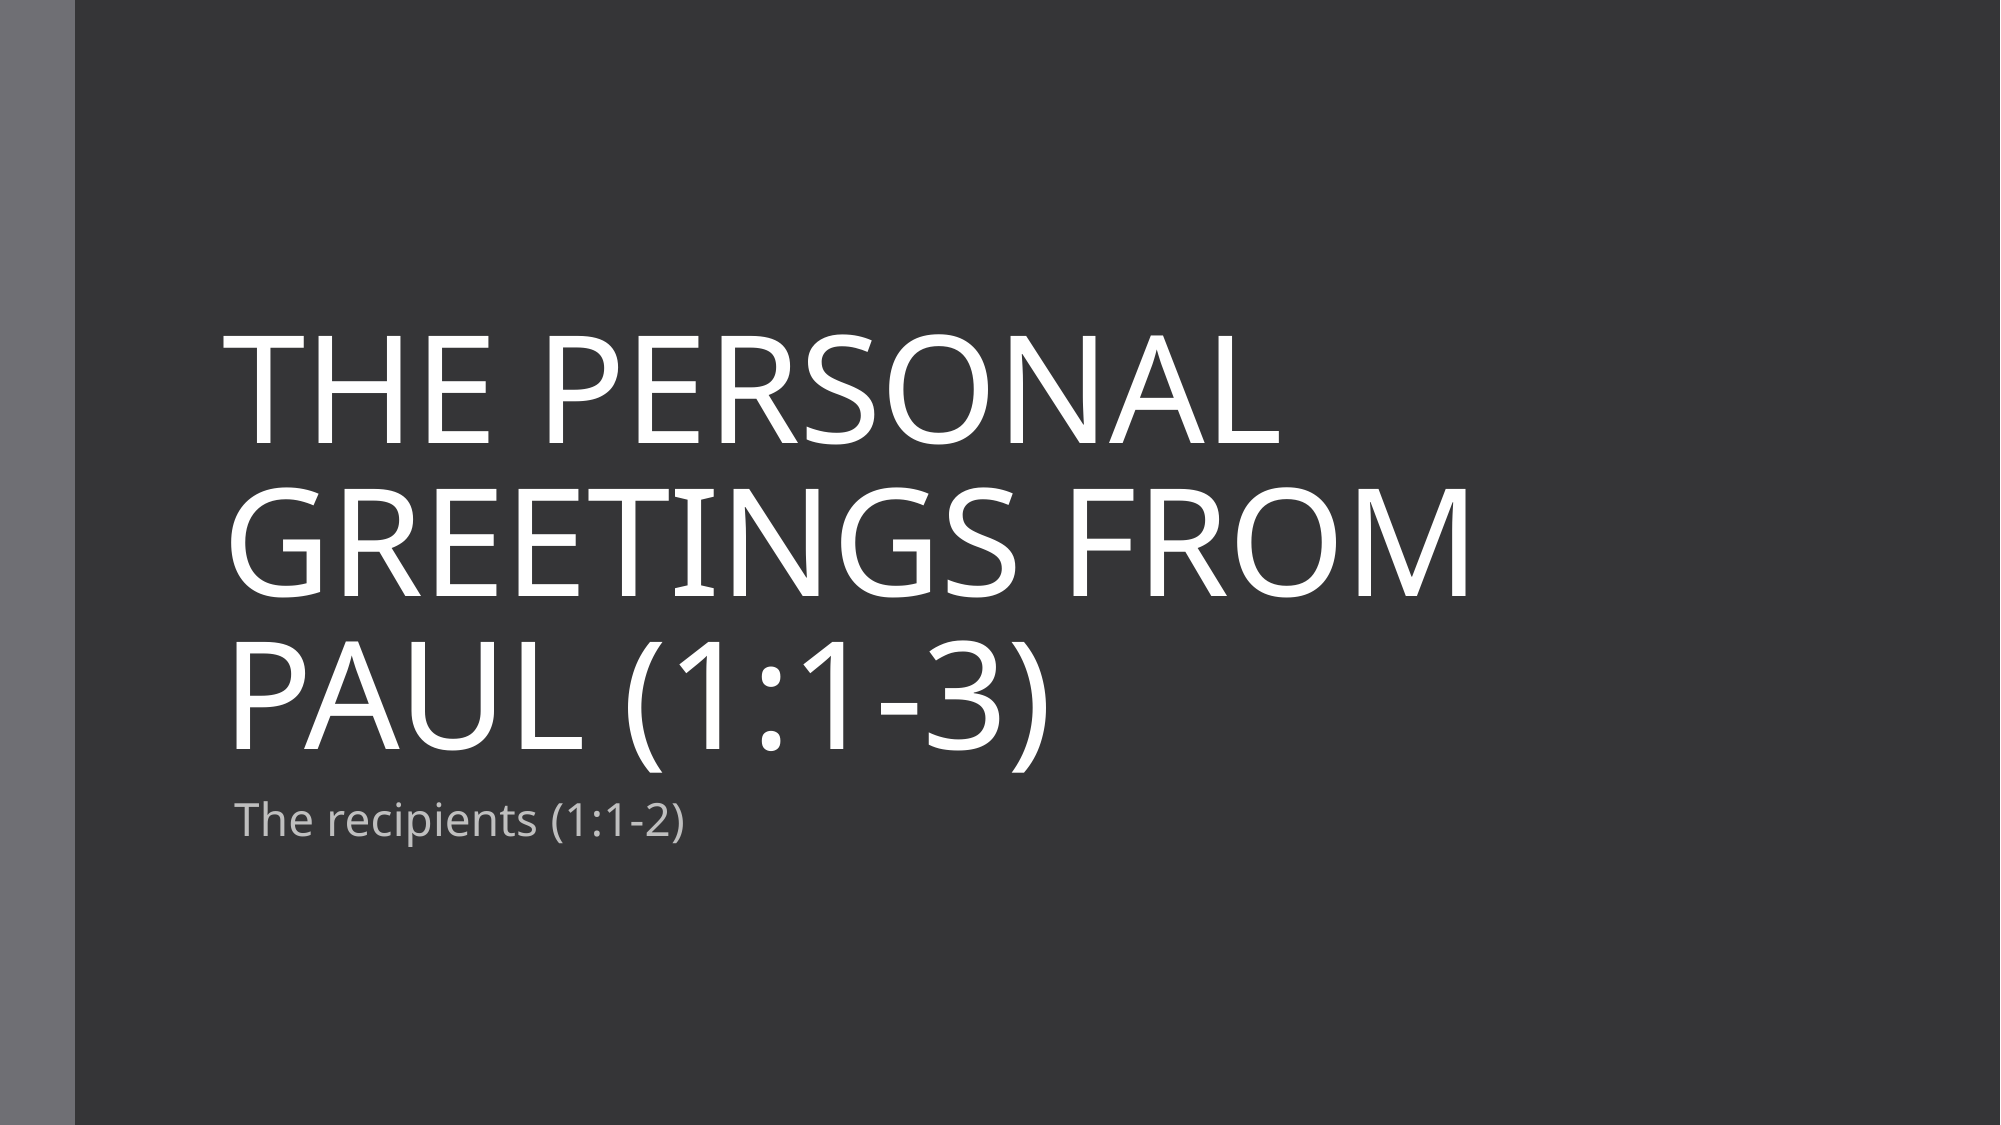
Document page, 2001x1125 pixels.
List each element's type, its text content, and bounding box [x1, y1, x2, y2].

title THE PERSONAL GREETINGS FROM PAUL (1:1-3) [206, 124, 1752, 787]
subtitle The recipients (1:1-2) [206, 787, 1752, 1066]
